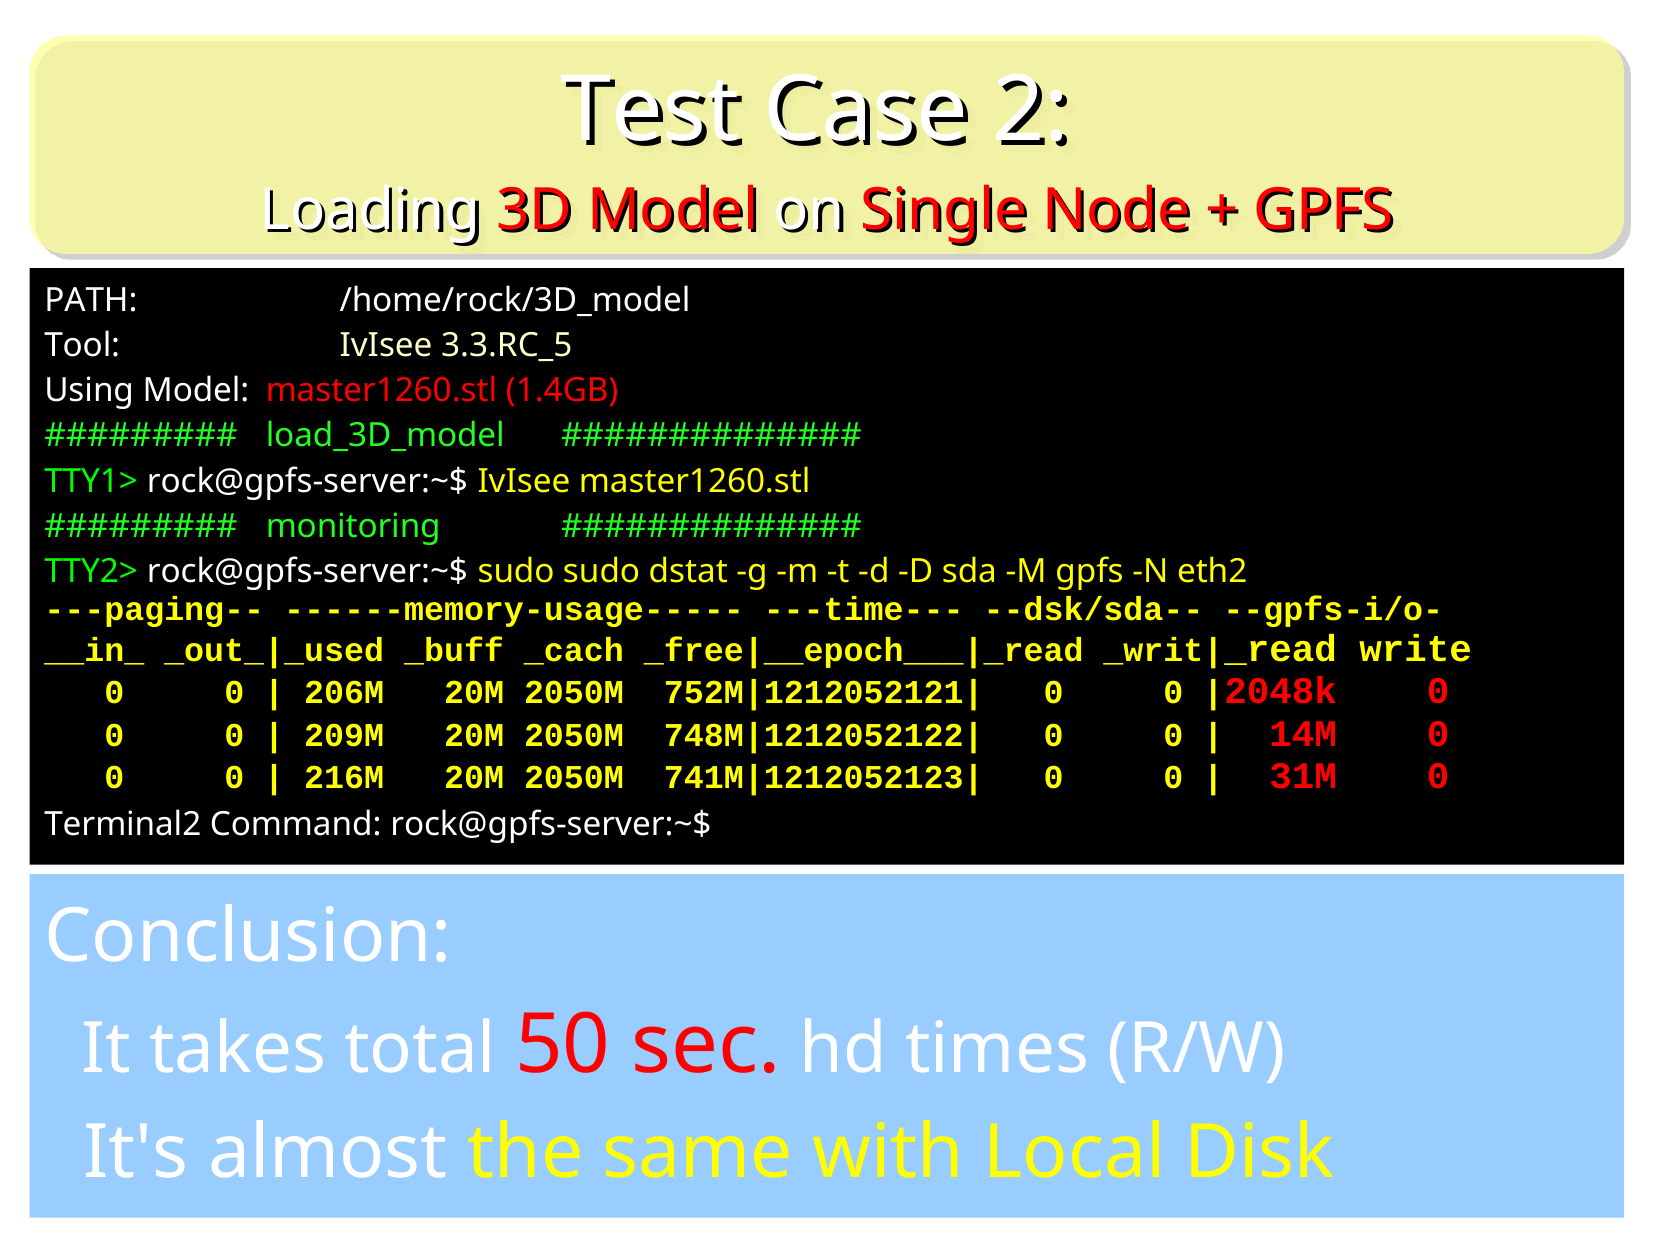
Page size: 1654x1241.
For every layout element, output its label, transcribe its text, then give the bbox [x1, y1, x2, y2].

text_box Conclusion: It takes total 50 sec. hd times (R/W) It's almost the same with Local Disk [29, 874, 1625, 1218]
text_box Test Case 2: Loading 3D Model on Single Node + GPFS [29, 35, 1625, 254]
text_box PATH: /home/rock/3D_model Tool: IvIsee 3.3.RC_5 Using Model: master1260.stl (1.4GB) ######### load_3D_model ############## TTY1> rock@gpfs-server:~$ IvIsee master1260.stl ######### monitoring ############## TTY2> rock@gpfs-server:~$ sudo sudo dstat -g -m -t -d -D sda -M gpfs -N eth2 ---paging-- ------memory-usage----- ---time--- --dsk/sda-- --gpfs-i/o- __in_ _out_|_used _buff _cach _free|__epoch___|_read _writ|_read write 0 0 | 206M 20M 2050M 752M|1212052121| 0 0 |2048k 0 0 0 | 209M 20M 2050M 748M|1212052122| 0 0 | 14M 0 0 0 | 216M 20M 2050M 741M|1212052123| 0 0 | 31M 0 Terminal2 Command: rock@gpfs-server:~$ [29, 268, 1625, 865]
